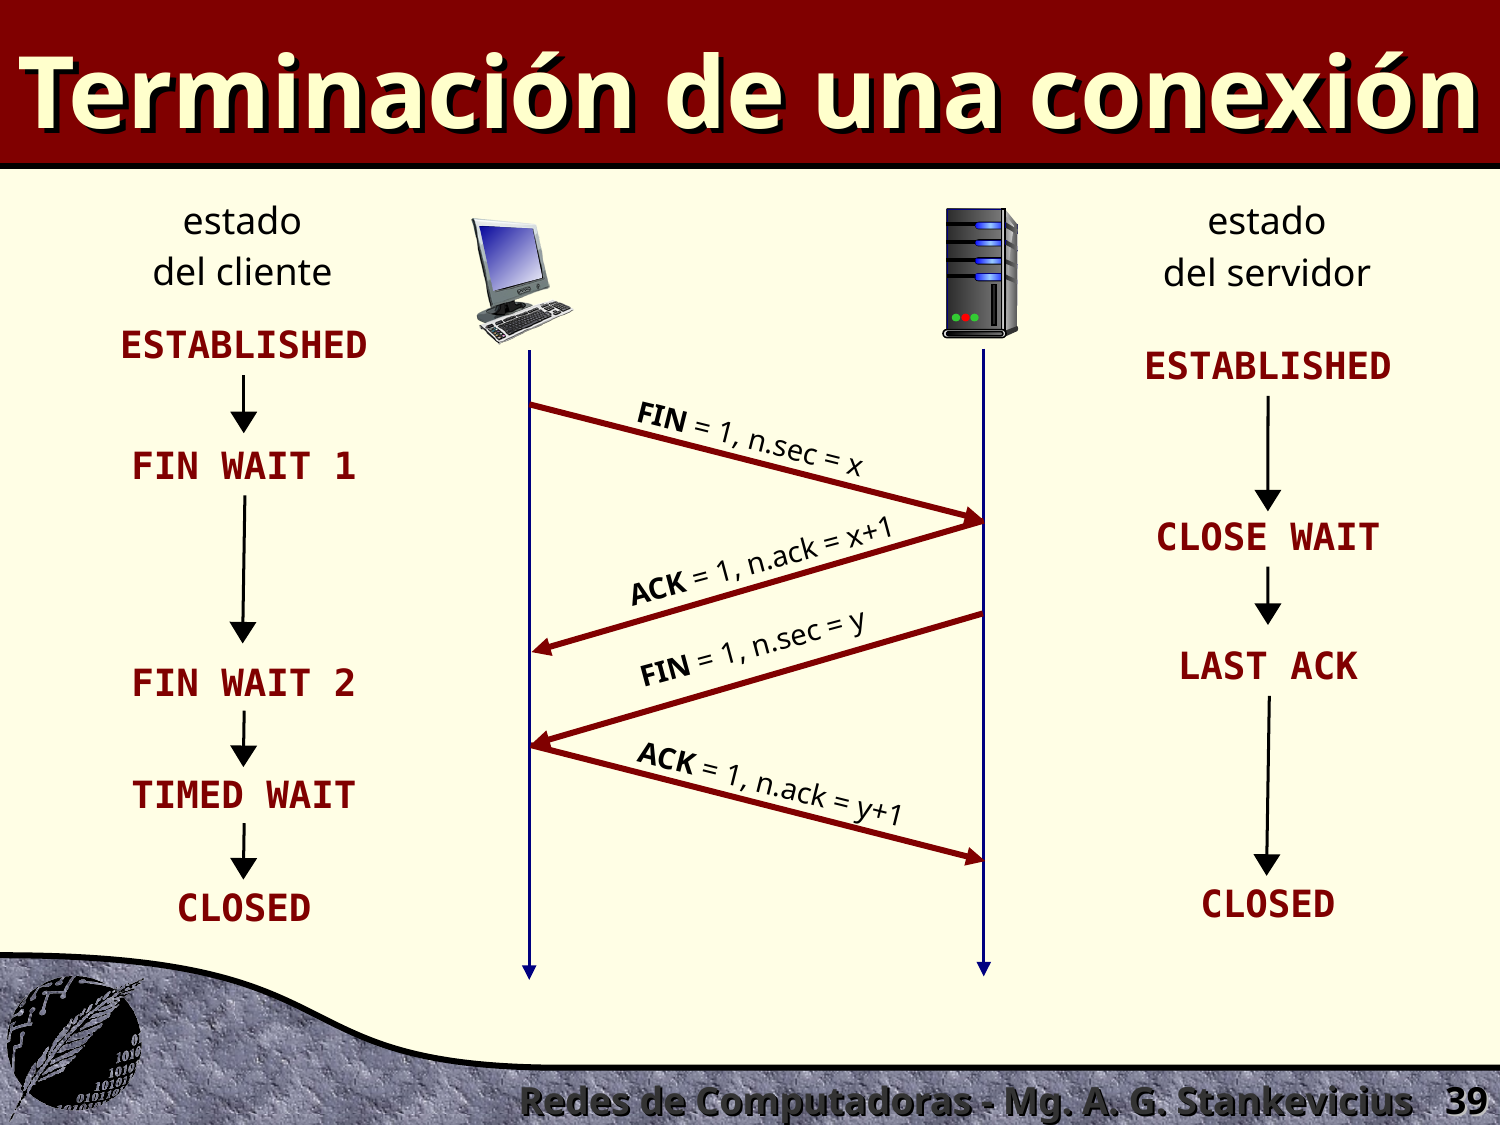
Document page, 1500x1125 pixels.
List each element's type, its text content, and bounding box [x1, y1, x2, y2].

text_box FIN = 1, n.sec = y [619, 577, 930, 738]
text_box LAST ACK [1163, 637, 1373, 696]
text_box FIN = 1, n.sec = x [543, 361, 941, 512]
picture [0, 959, 1500, 1125]
text_box ACK = 1, n.ack = x+1 [608, 496, 920, 651]
text_box ESTABLISHED [105, 316, 383, 376]
text_box CLOSED [1185, 875, 1351, 935]
text_box [942, 208, 1019, 338]
text_box estado del servidor [1148, 187, 1388, 307]
text_box [479, 226, 543, 291]
text_box ACK = 1, n.ack = y+1 [545, 702, 942, 853]
title Terminación de una conexión [15, 5, 1485, 160]
text_box CLOSE WAIT [1140, 508, 1396, 567]
text_box TIMED WAIT [116, 766, 372, 826]
picture [790, 1100, 795, 1110]
text_box FIN WAIT 2 [116, 654, 372, 713]
text_box ESTABLISHED [1129, 337, 1407, 396]
text_box FIN WAIT 1 [116, 437, 372, 496]
text_box CLOSED [161, 879, 327, 938]
picture [468, 212, 598, 354]
picture [1047, 1100, 1054, 1110]
text_box estado del cliente [137, 187, 350, 307]
